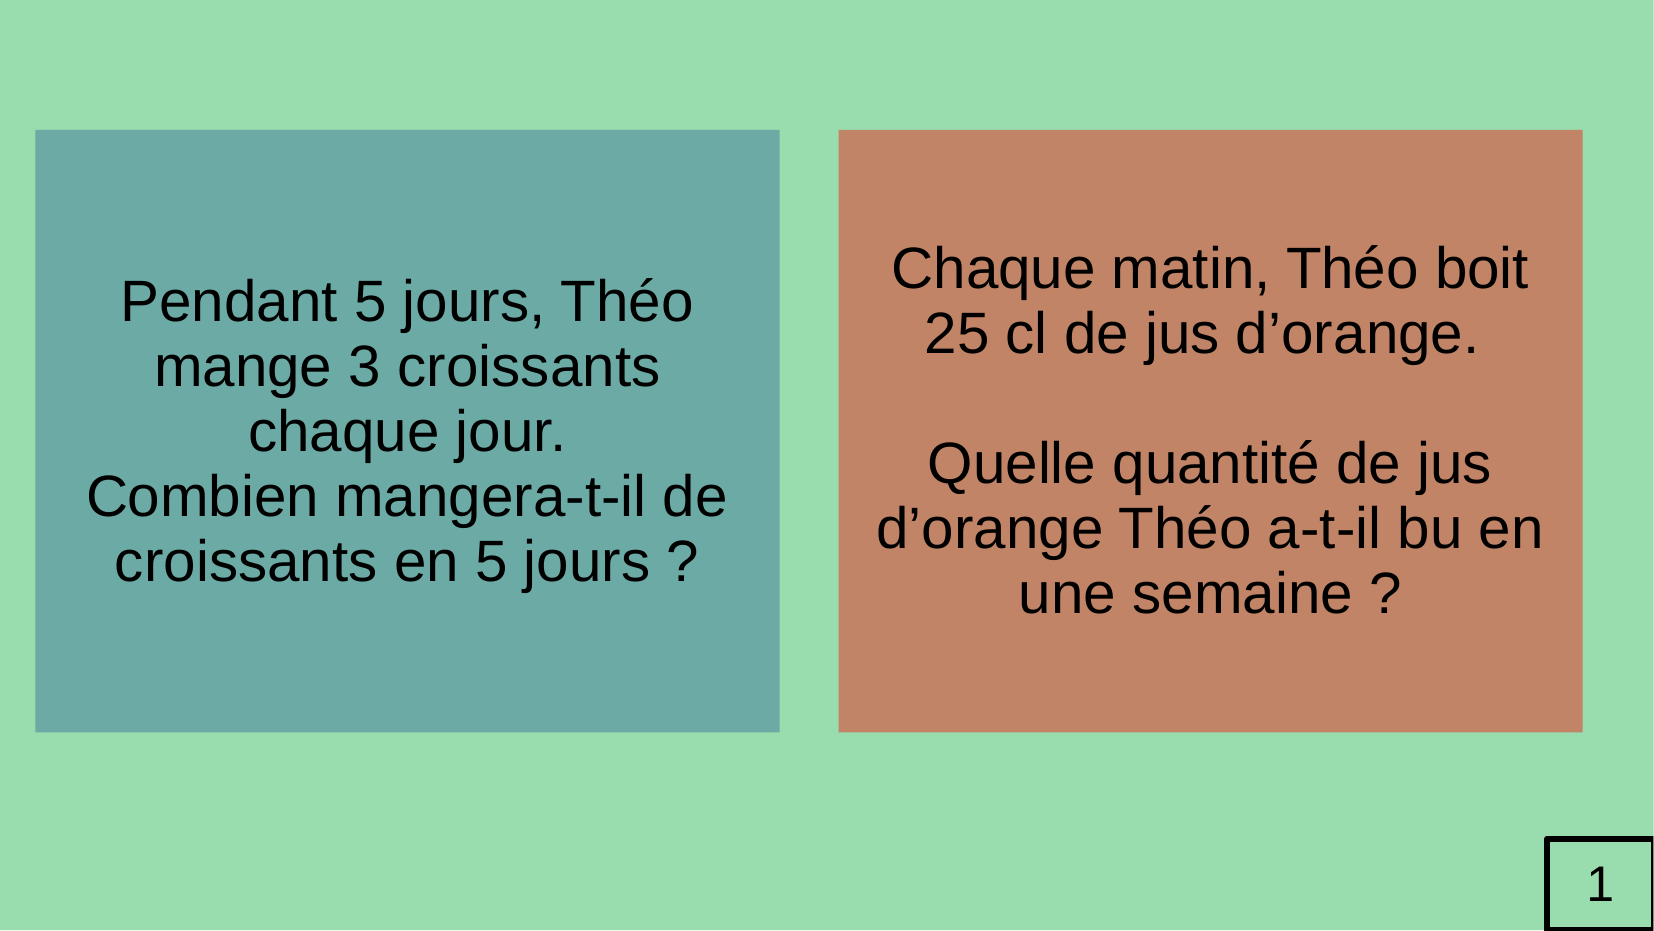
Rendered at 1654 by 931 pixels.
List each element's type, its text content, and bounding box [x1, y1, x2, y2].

text_box 1 [1547, 838, 1654, 931]
text_box Pendant 5 jours, Théo mange 3 croissants chaque jour. Combien mangera-t-il de croissants en 5 jours ? [35, 129, 780, 733]
text_box Chaque matin, Théo boit 25 cl de jus d’orange. Quelle quantité de jus d’orange Théo a-t-il bu en une semaine ? [838, 129, 1583, 733]
